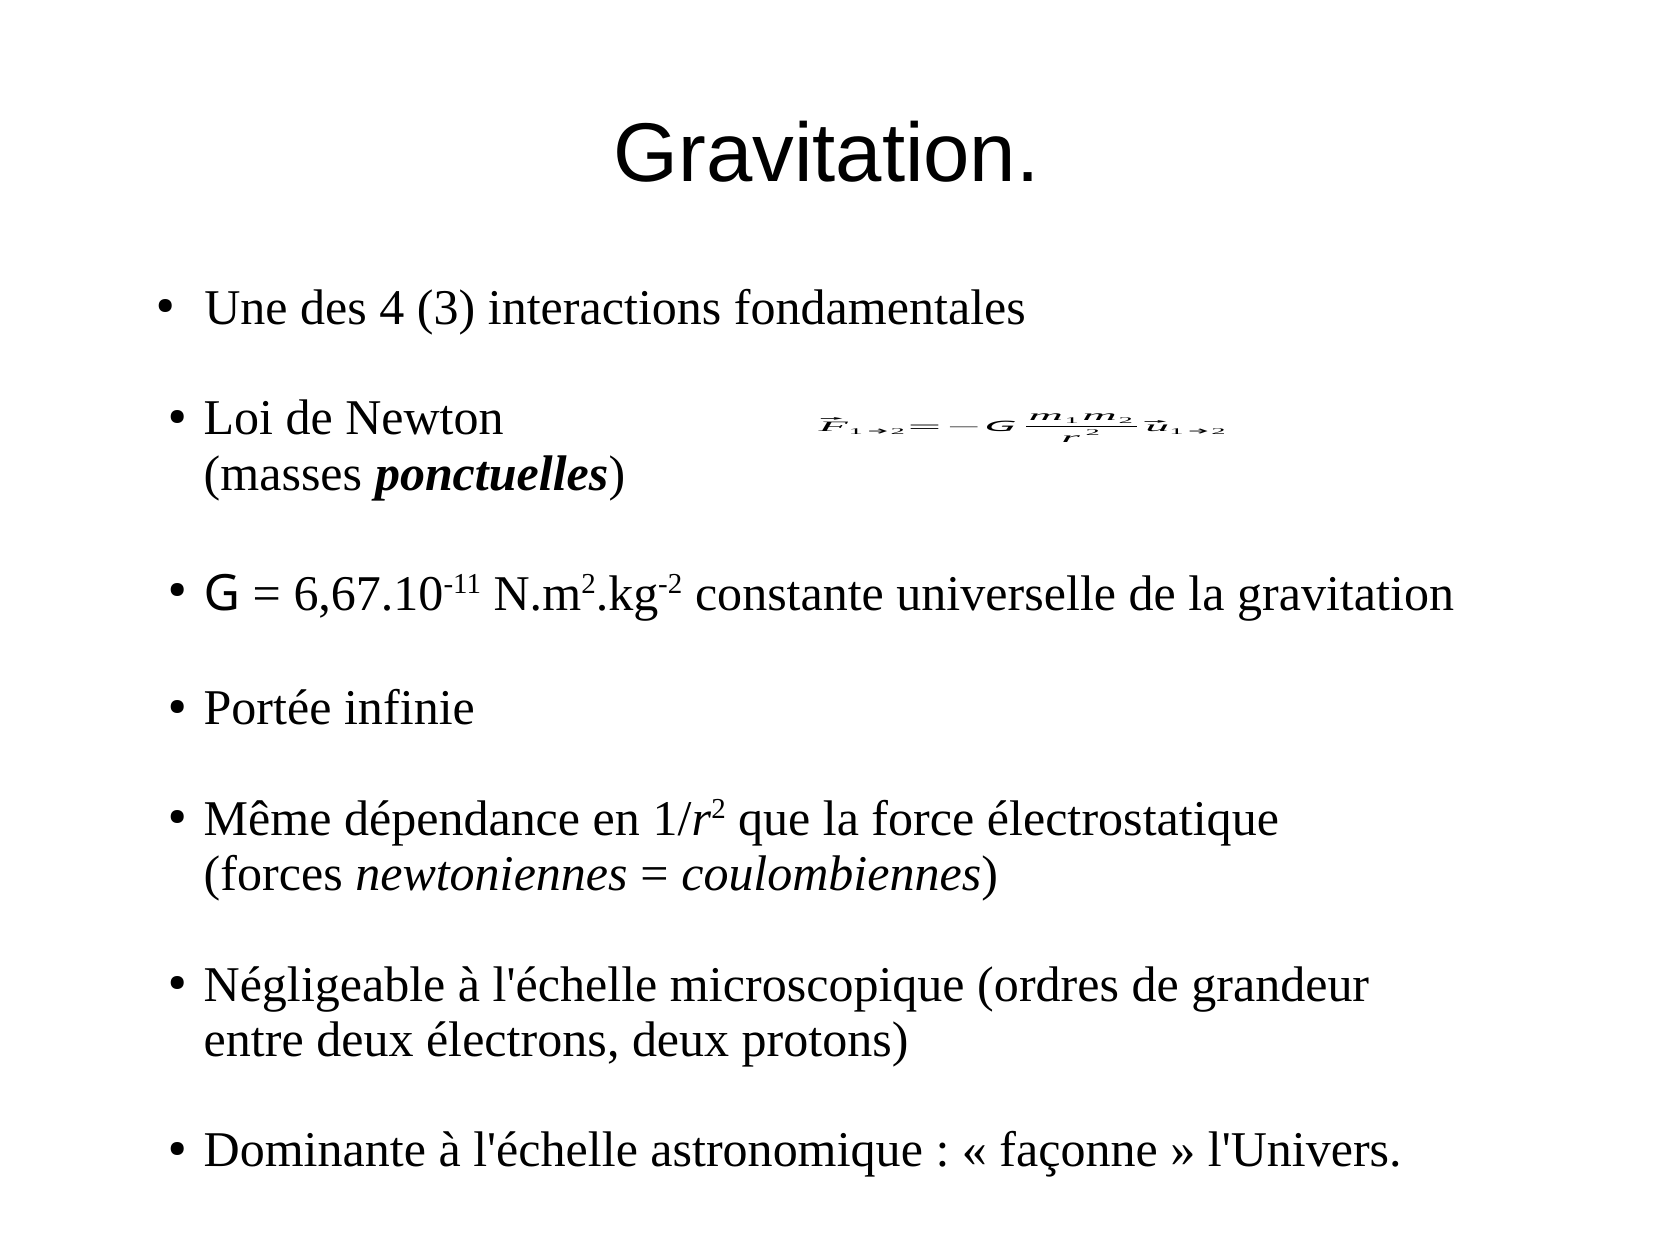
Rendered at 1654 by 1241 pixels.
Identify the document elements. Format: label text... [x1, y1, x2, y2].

chart [803, 407, 1371, 579]
text_box Une des 4 (3) interactions fondamentales [141, 272, 1041, 344]
title Gravitation. [82, 49, 1571, 257]
text_box Loi de Newton (masses ponctuelles) G = 6,67.10-11 N.m2.kg-2 constante universelle de la gravitation Portée infinie Même dépendance en 1/r2 que la force électrostatique (forces newtoniennes = coulombiennes) Négligeable à l'échelle microscopique (ordres de grandeur entre deux électrons, deux protons) Dominante à l'échelle astronomique : « façonne » l'Univers. [153, 382, 1471, 1194]
